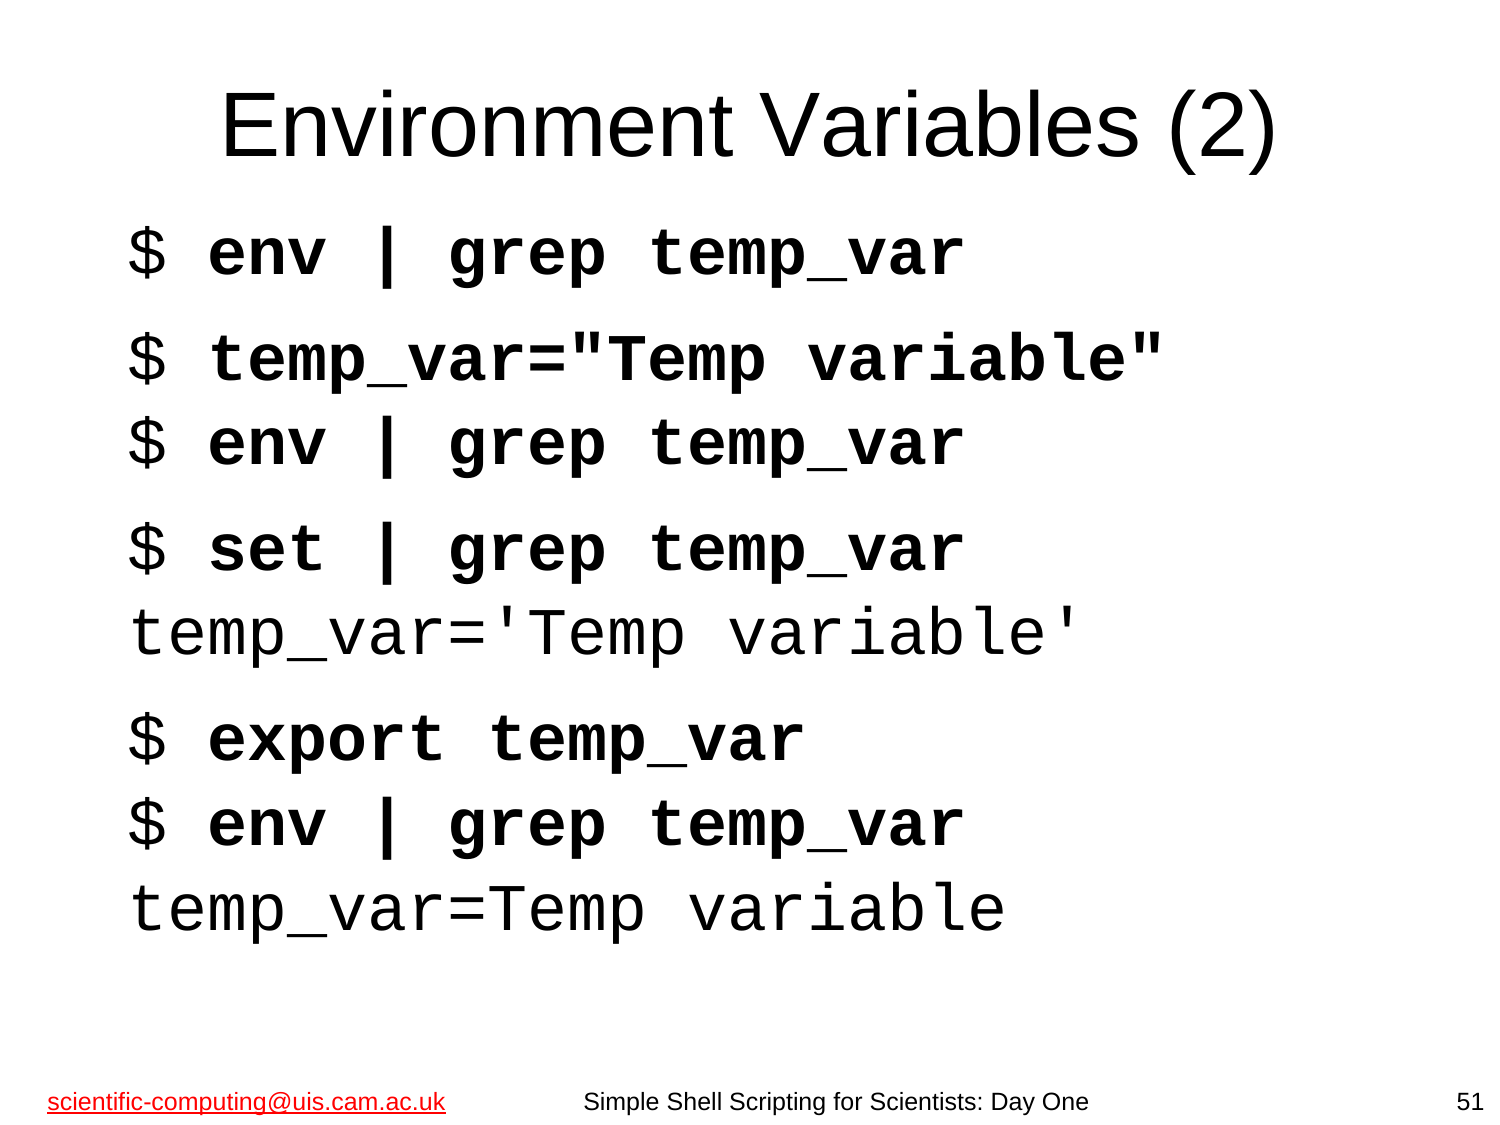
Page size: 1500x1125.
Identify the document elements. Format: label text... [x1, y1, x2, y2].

list $ env | grep temp_var $ temp_var="Temp variable" $ env | grep temp_var $ set | grep temp_var temp_var='Temp variable' $ export temp_var $ env | grep temp_var temp_var=Temp variable [112, 212, 1388, 1051]
title Environment Variables (2) [112, 65, 1388, 184]
